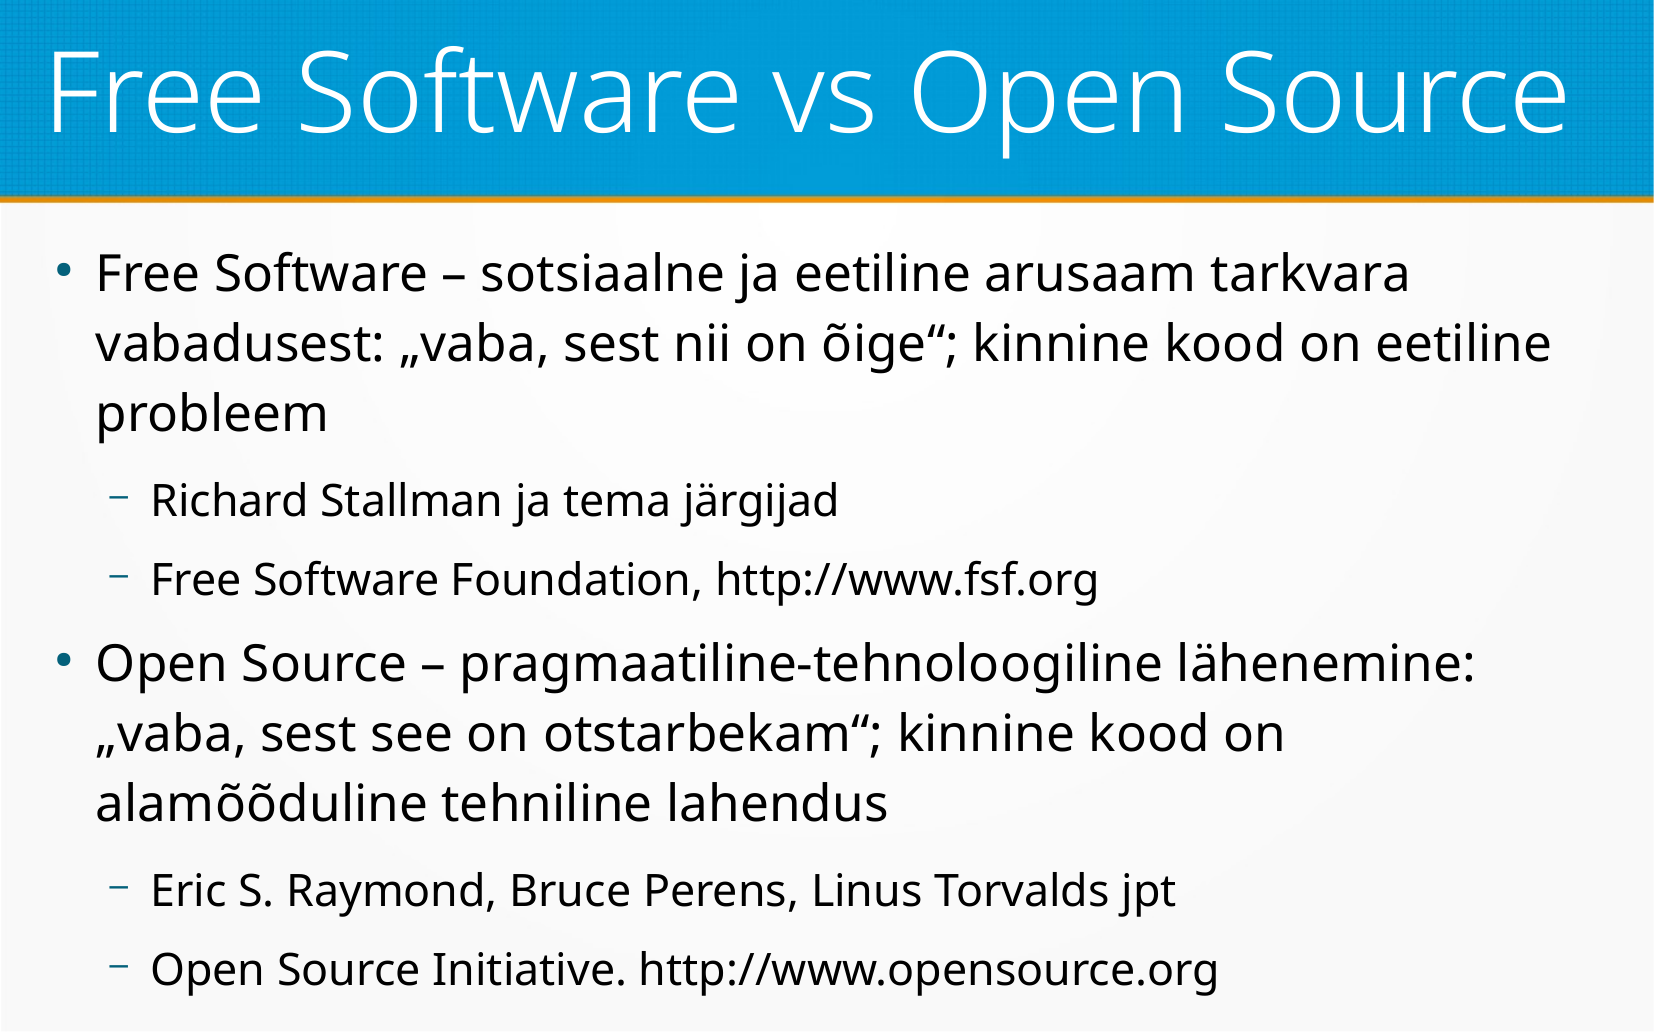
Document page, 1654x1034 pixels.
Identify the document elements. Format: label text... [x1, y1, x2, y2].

picture [0, 195, 1654, 1034]
title Free Software vs Open Source [43, 0, 1619, 166]
list Free Software – sotsiaalne ja eetiline arusaam tarkvara vabadusest: „vaba, sest nii on õige“; kinnine kood on eetiline probleem Richard Stallman ja tema järgijad Free Software Foundation, http://www.fsf.org Open Source – pragmaatiline-tehnoloogiline lähenemine: „vaba, sest see on otstarbekam“; kinnine kood on alamõõduline tehniline lahendus Eric S. Raymond, Bruce Perens, Linus Torvalds jpt Open Source Initiative. http://www.opensource.org [41, 236, 1601, 1002]
